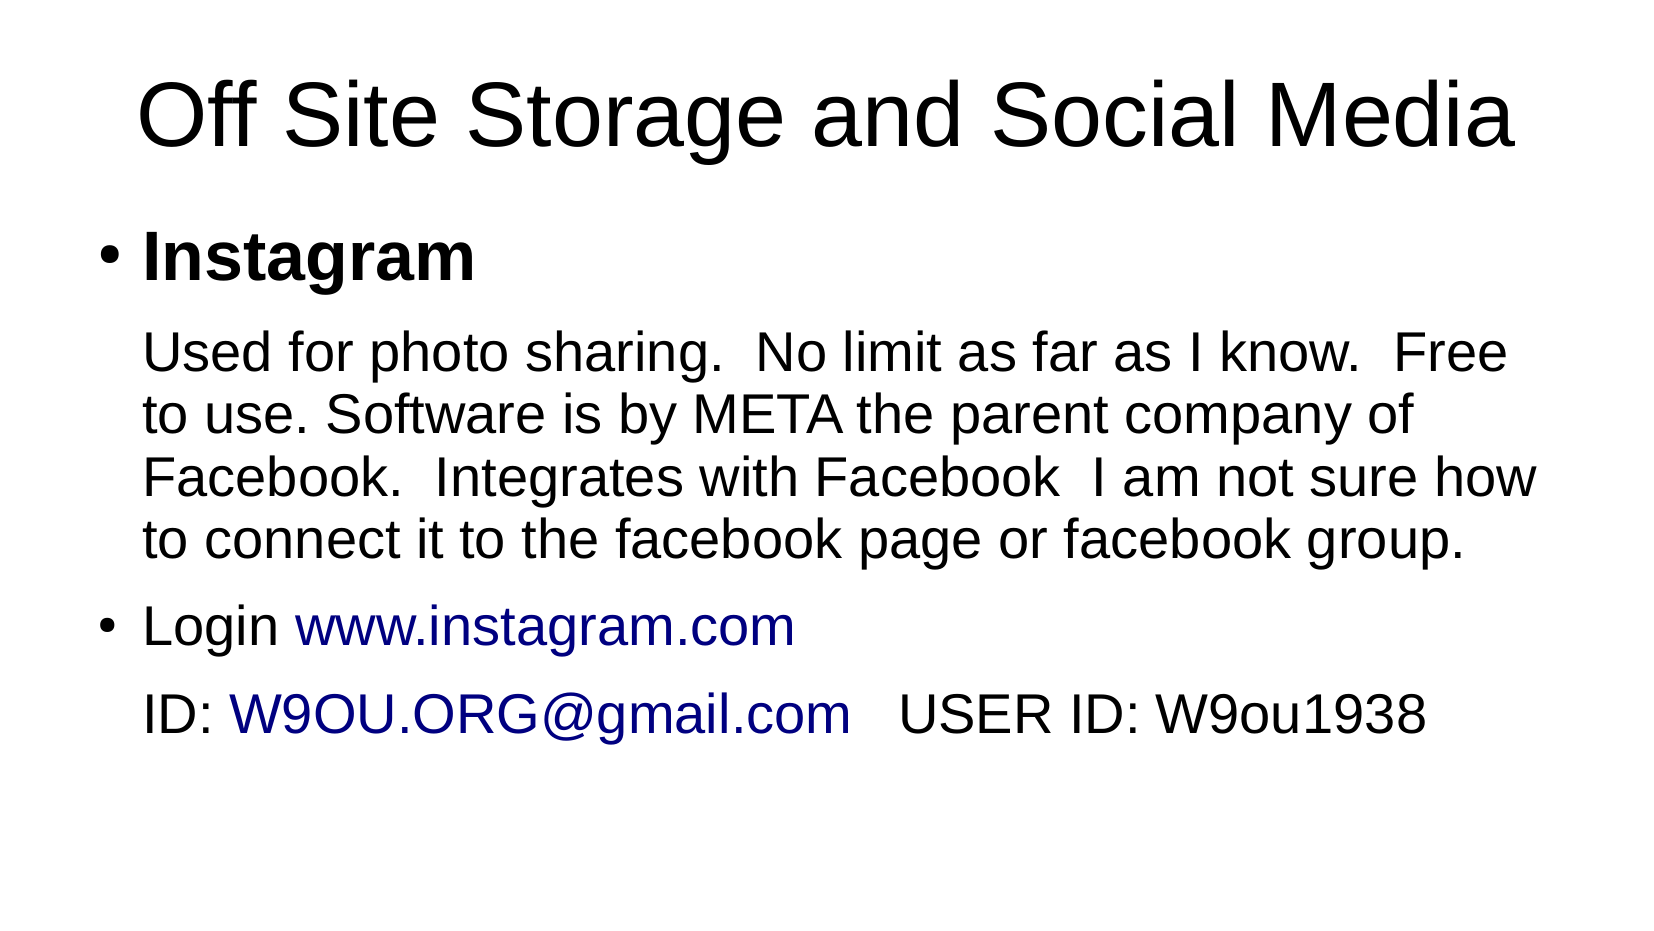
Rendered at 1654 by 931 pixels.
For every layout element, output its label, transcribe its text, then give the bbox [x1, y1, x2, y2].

list Instagram Used for photo sharing. No limit as far as I know. Free to use. Software is by META the parent company of Facebook. Integrates with Facebook I am not sure how to connect it to the facebook page or facebook group. Login www.instagram.com ID: W9OU.ORG@gmail.com USER ID: W9ou1938 [82, 217, 1571, 758]
title Off Site Storage and Social Media [82, 37, 1571, 193]
